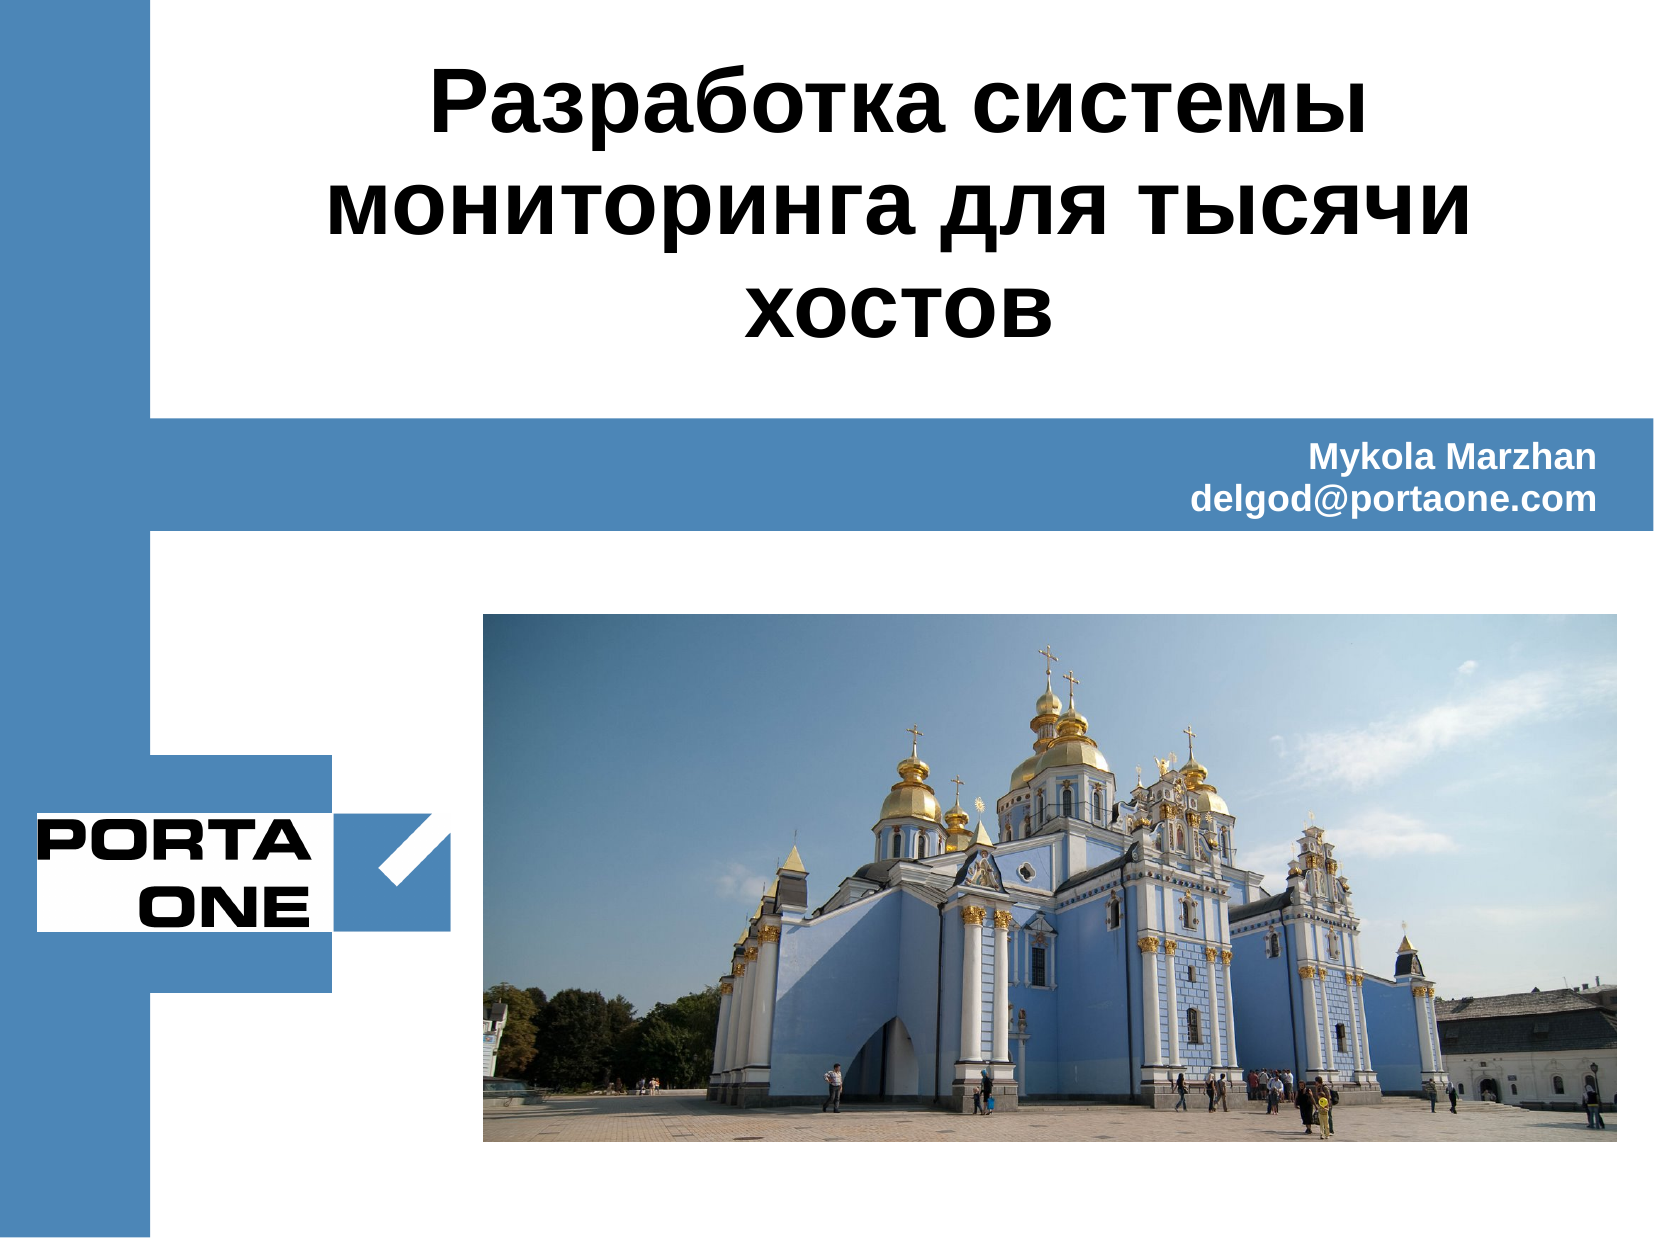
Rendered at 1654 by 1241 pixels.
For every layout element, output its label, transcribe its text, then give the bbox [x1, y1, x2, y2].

title Разработка системы мониторинга для тысячи хостов [187, 49, 1613, 357]
text_box [0, 0, 1654, 1238]
picture [483, 614, 1617, 1142]
picture [37, 813, 451, 932]
text_box Mykola Marzhan delgod@portaone.com [1175, 428, 1613, 527]
